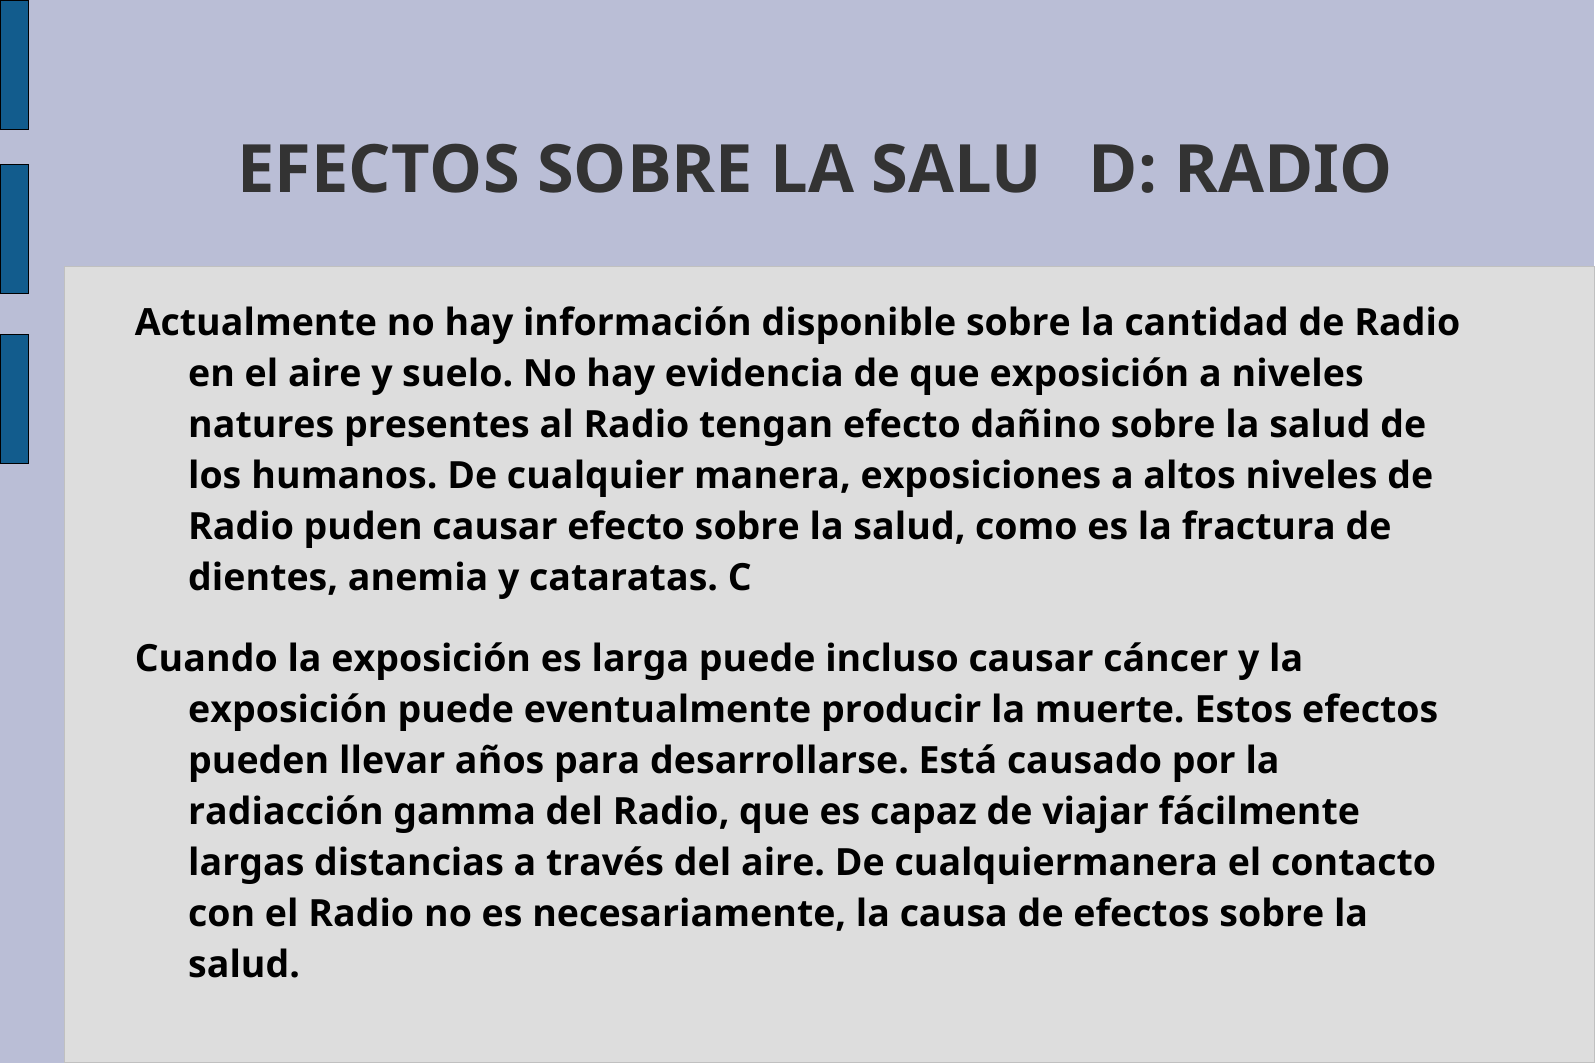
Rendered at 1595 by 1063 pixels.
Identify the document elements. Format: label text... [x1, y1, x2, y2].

title EFECTOS SOBRE LA SALU D: RADIO [117, 78, 1479, 256]
list Actualmente no hay información disponible sobre la cantidad de Radio en el aire y suelo. No hay evidencia de que exposición a niveles natures presentes al Radio tengan efecto dañino sobre la salud de los humanos. De cualquier manera, exposiciones a altos niveles de Radio puden causar efecto sobre la salud, como es la fractura de dientes, anemia y cataratas. C Cuando la exposición es larga puede incluso causar cáncer y la exposición puede eventualmente producir la muerte. Estos efectos pueden llevar años para desarrollarse. Está causado por la radiacción gamma del Radio, que es capaz de viajar fácilmente largas distancias a través del aire. De cualquiermanera el contacto con el Radio no es necesariamente, la causa de efectos sobre la salud. [117, 295, 1479, 966]
